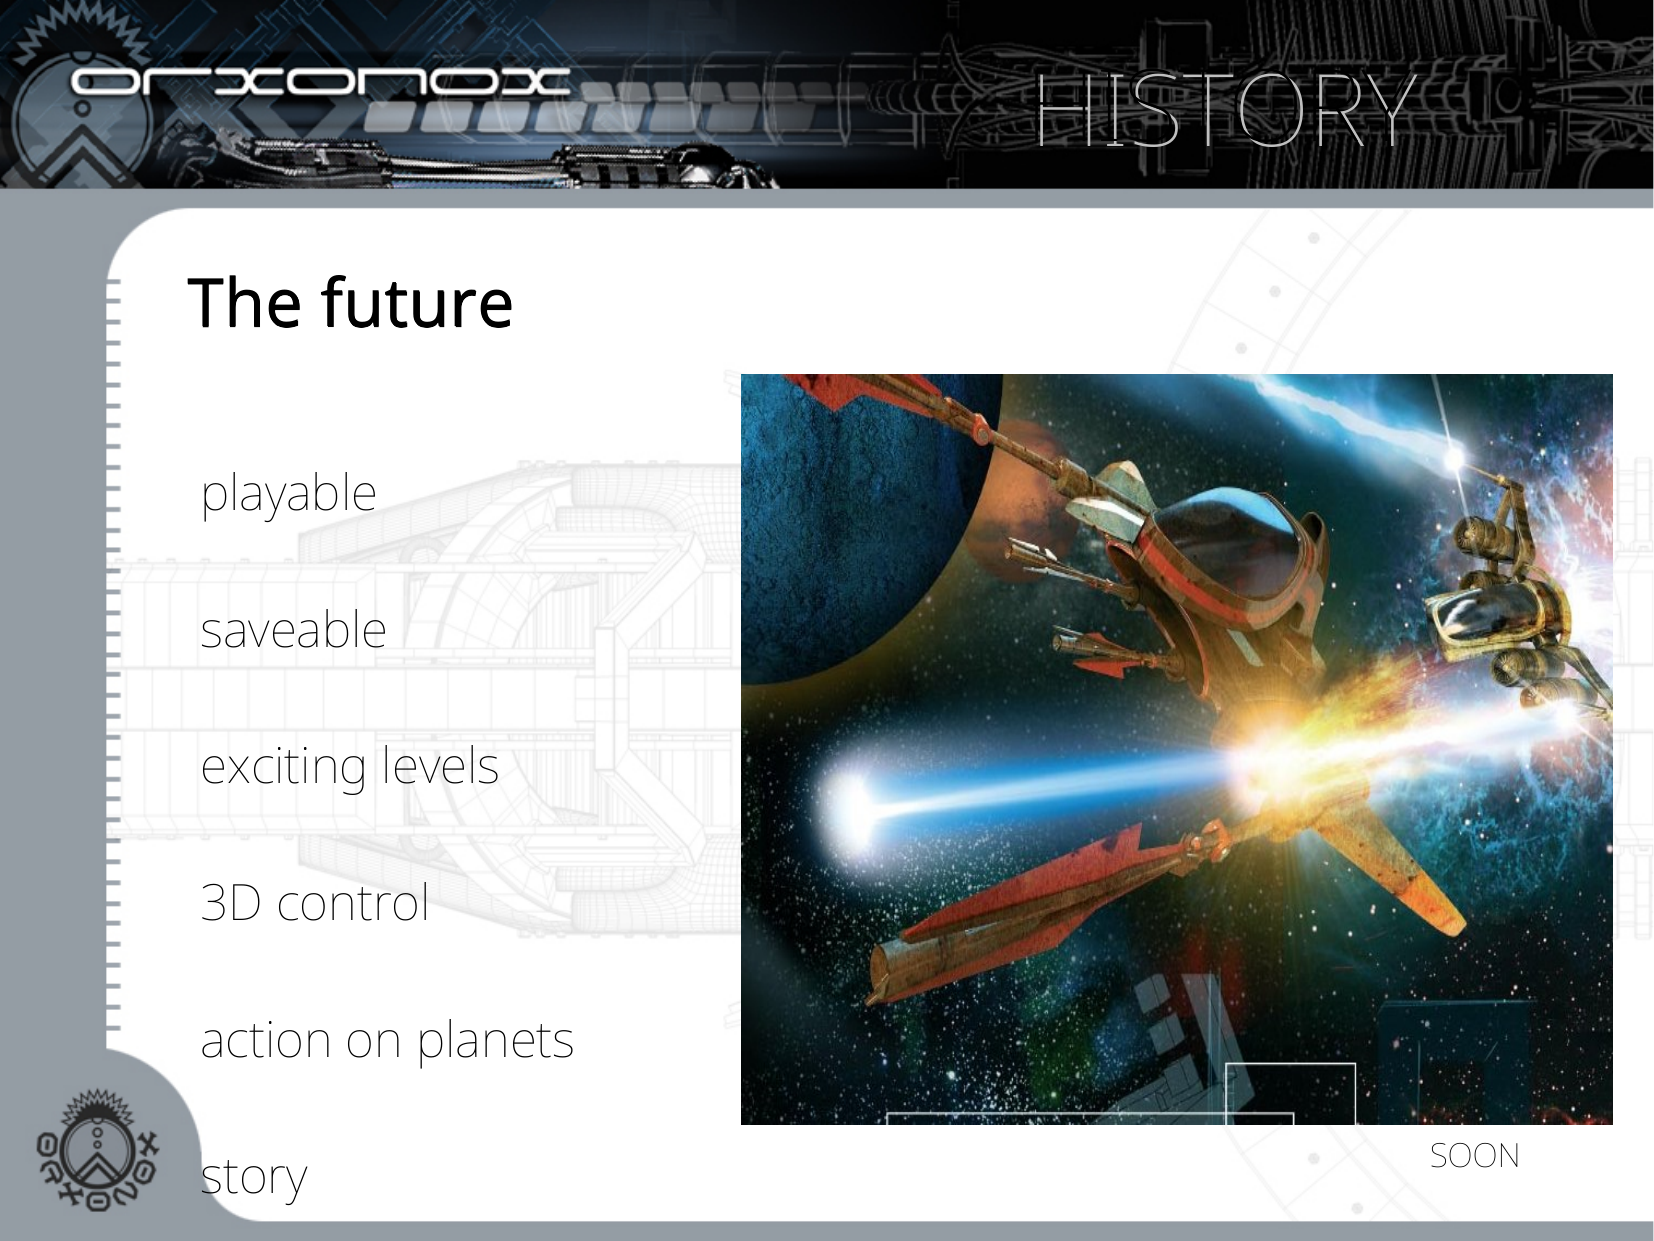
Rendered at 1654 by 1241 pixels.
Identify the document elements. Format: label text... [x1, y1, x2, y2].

text_box HISTORY [975, 26, 1603, 151]
text_box SOON [1379, 1125, 1576, 1176]
text_box playable saveable exciting levels 3D control action on planets story [150, 450, 721, 1060]
text_box The future [187, 255, 820, 323]
picture [0, 0, 1654, 1241]
